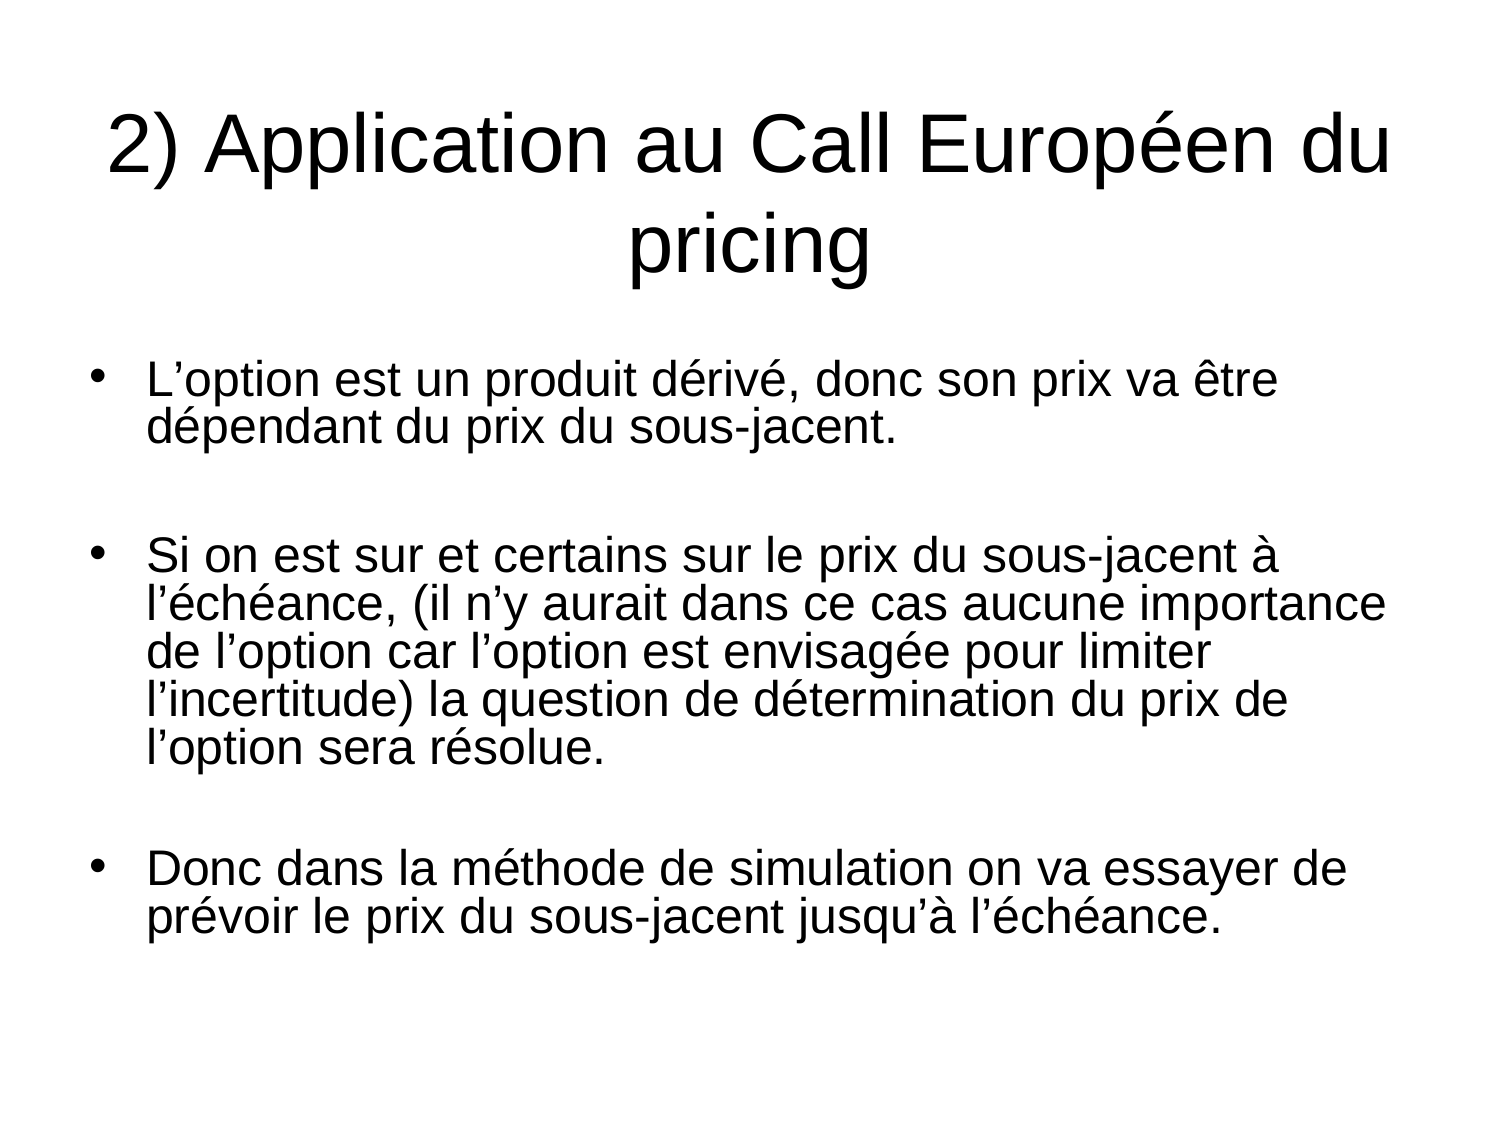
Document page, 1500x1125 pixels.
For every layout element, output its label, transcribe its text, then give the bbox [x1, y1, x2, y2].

title 2) Application au Call Européen du pricing [75, 0, 1426, 297]
list L’option est un produit dérivé, donc son prix va être dépendant du prix du sous-jacent. Si on est sur et certains sur le prix du sous-jacent à l’échéance, (il n’y aurait dans ce cas aucune importance de l’option car l’option est envisagée pour limiter l’incertitude) la question de détermination du prix de l’option sera résolue. Donc dans la méthode de simulation on va essayer de prévoir le prix du sous-jacent jusqu’à l’échéance. [75, 350, 1426, 1006]
